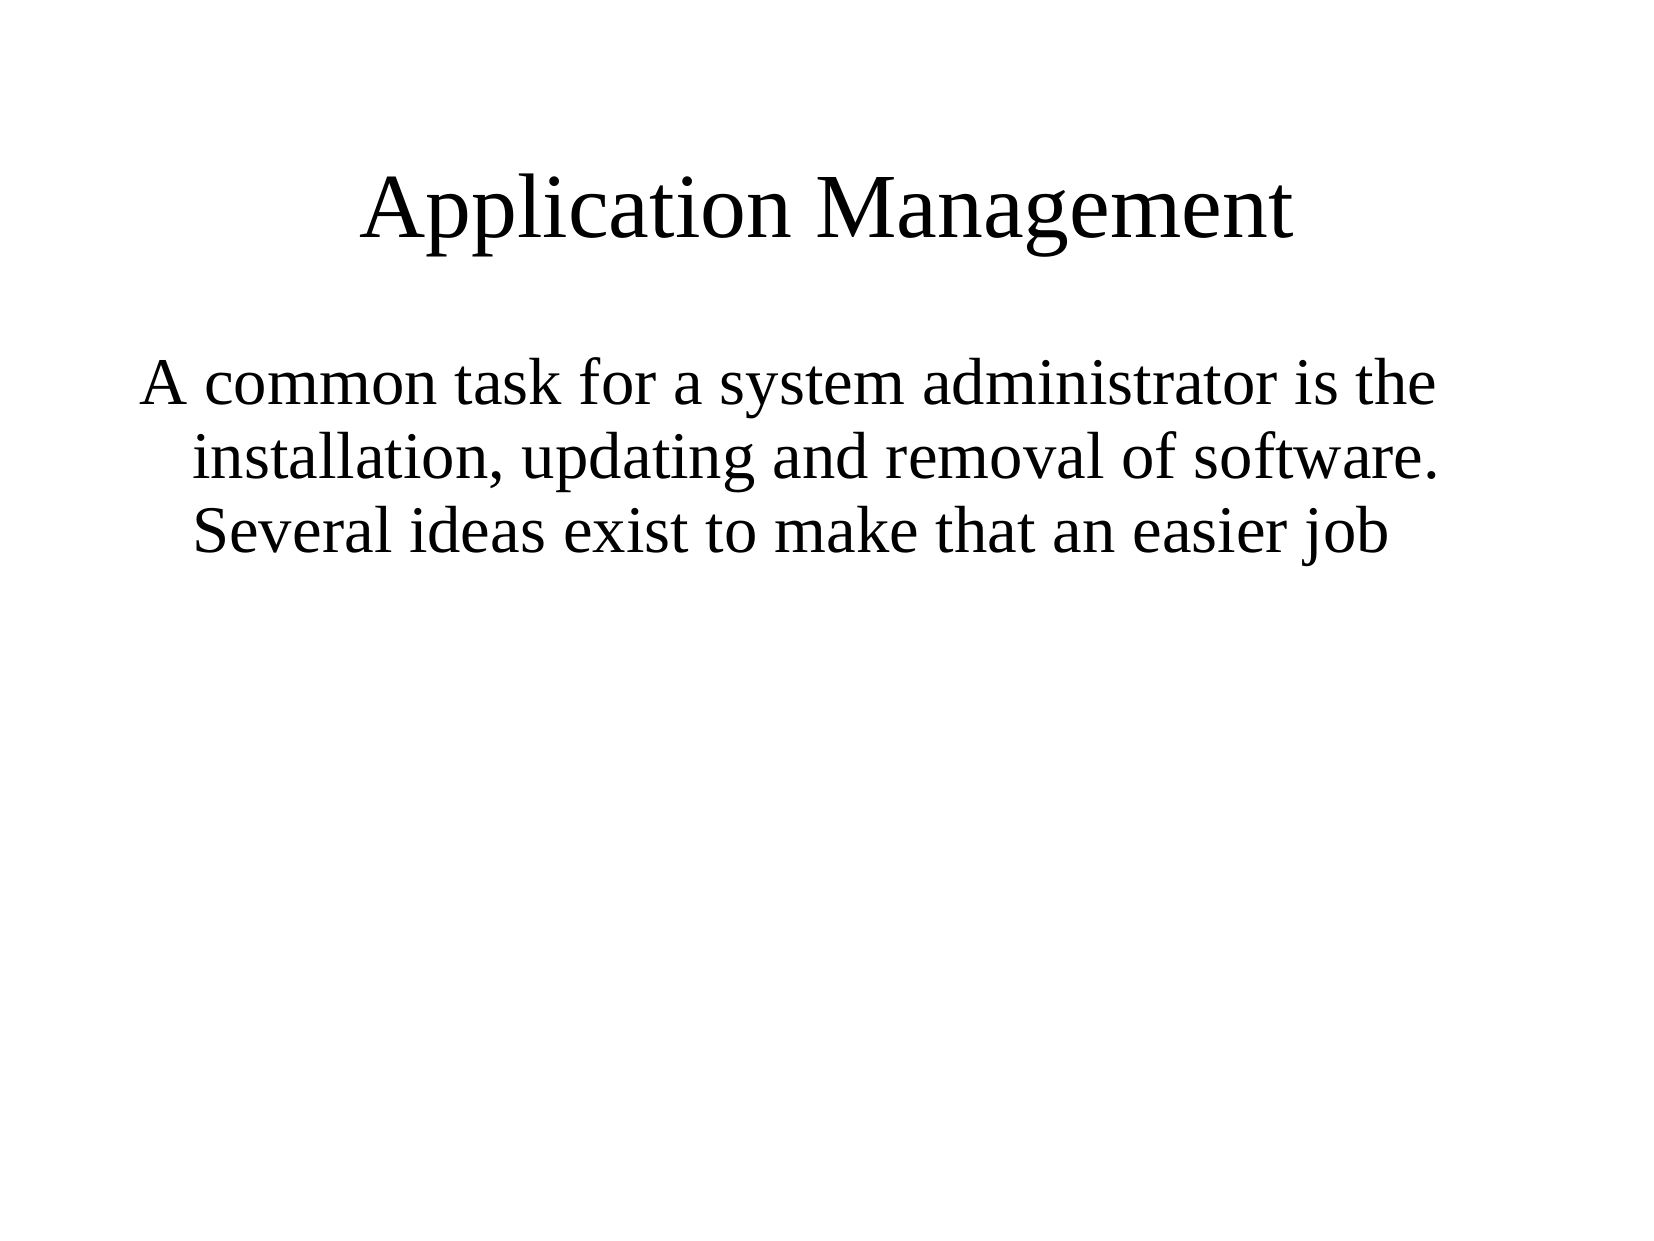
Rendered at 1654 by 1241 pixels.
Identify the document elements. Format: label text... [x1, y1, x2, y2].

list A common task for a system administrator is the installation, updating and removal of software. Several ideas exist to make that an easier job [121, 344, 1534, 1127]
title Application Management [121, 102, 1534, 311]
